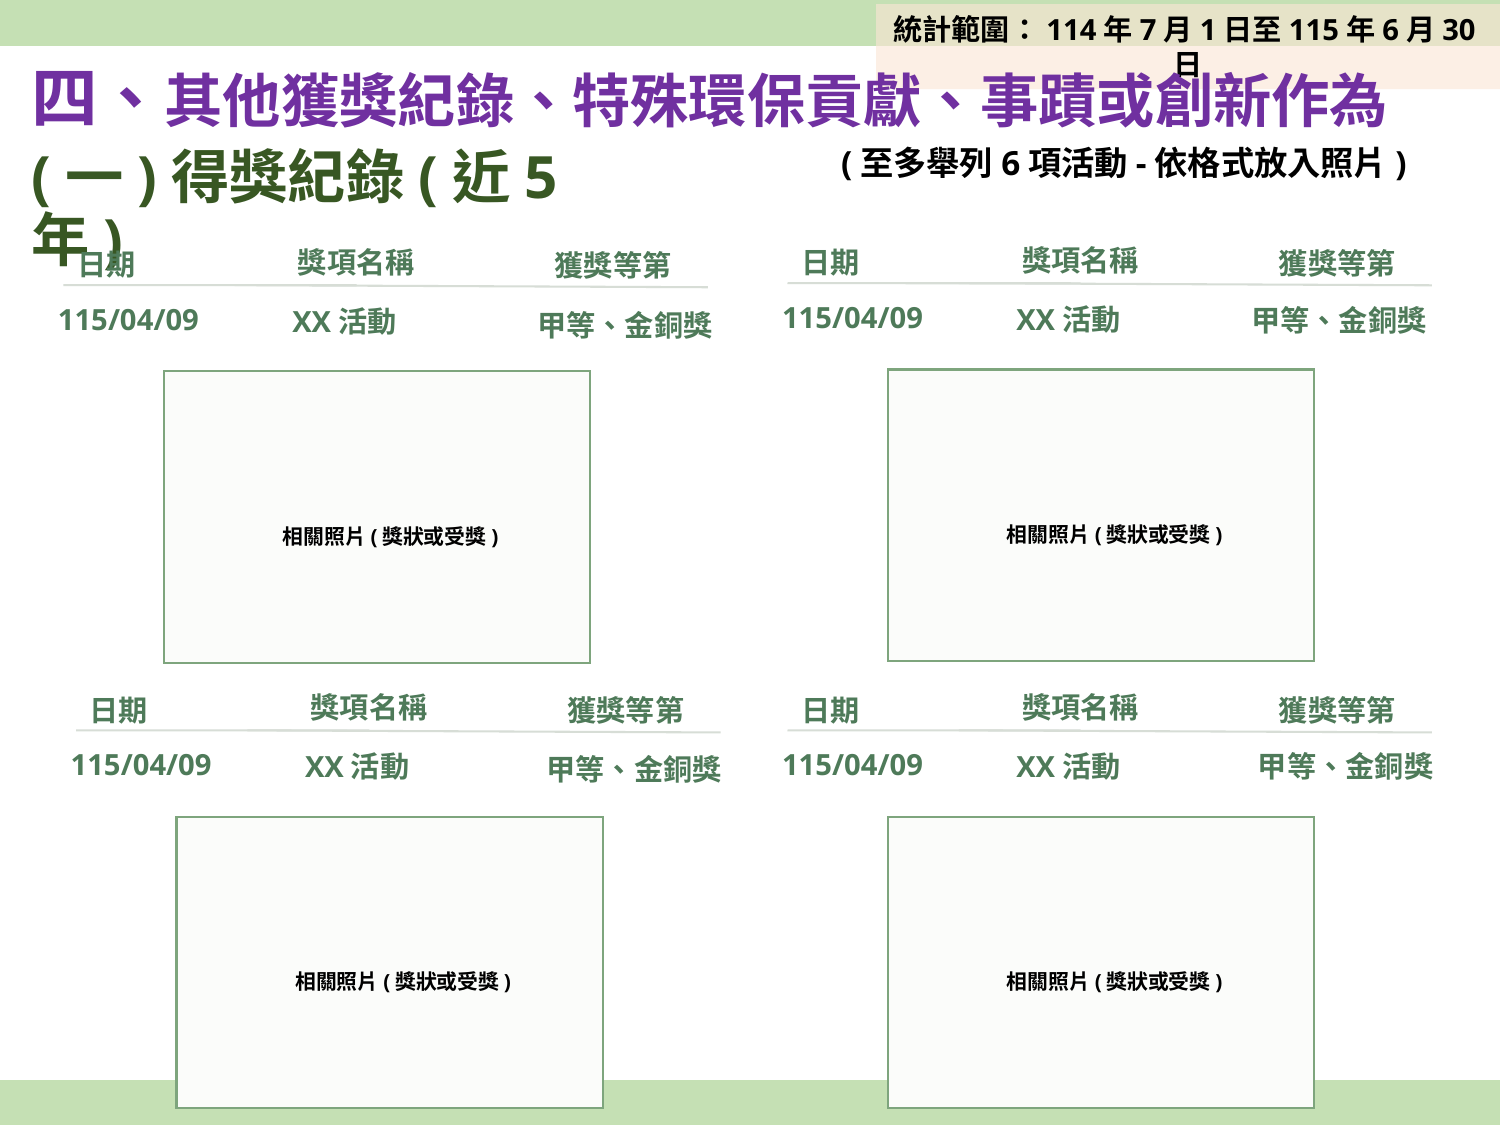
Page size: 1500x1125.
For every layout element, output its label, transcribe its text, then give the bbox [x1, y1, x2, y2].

text_box 獎項名稱 [311, 686, 523, 710]
text_box 115/04/09 [71, 743, 249, 785]
text_box 獲獎等第 [1279, 688, 1491, 731]
text_box 甲等、金銅獎 [1258, 718, 1467, 814]
text_box XX活動 [1016, 710, 1357, 822]
text_box [887, 816, 1500, 1109]
text_box XX活動 [292, 265, 633, 376]
text_box 相關照片(獎狀或受獎) [978, 505, 1252, 532]
text_box 甲等、金銅獎 [537, 276, 747, 373]
text_box 獲獎等第 [567, 688, 779, 731]
text_box 相關照片(獎狀或受獎) [266, 952, 540, 979]
text_box 甲等、金銅獎 [546, 720, 756, 817]
text_box 獎項名稱 [1022, 239, 1234, 263]
text_box [163, 371, 591, 664]
text_box [887, 369, 1315, 662]
text_box XX活動 [1016, 263, 1357, 374]
text_box (至多舉列6項活動-依格式放入照片) [744, 134, 1500, 191]
text_box 獲獎等第 [1279, 241, 1491, 283]
text_box 甲等、金銅獎 [1251, 271, 1460, 368]
text_box 日期 [77, 243, 164, 284]
text_box 115/04/09 [782, 296, 960, 338]
text_box 獎項名稱 [1022, 686, 1234, 710]
text_box XX活動 [305, 710, 645, 822]
text_box 相關照片(獎狀或受獎) [254, 507, 528, 534]
text_box 相關照片(獎狀或受獎) [978, 952, 1252, 979]
text_box 115/04/09 [782, 743, 960, 785]
text_box 日期 [801, 241, 888, 282]
text_box 四、其他獲獎紀錄、特殊環保貢獻、事蹟或創新作為 [16, 57, 1500, 147]
text_box 獎項名稱 [298, 241, 510, 265]
text_box 115/04/09 [58, 298, 236, 340]
text_box (一)得獎紀錄(近5年) [16, 140, 590, 227]
text_box 日期 [801, 688, 888, 729]
text_box 獲獎等第 [555, 243, 767, 285]
text_box 日期 [90, 688, 177, 729]
text_box [176, 816, 603, 1109]
